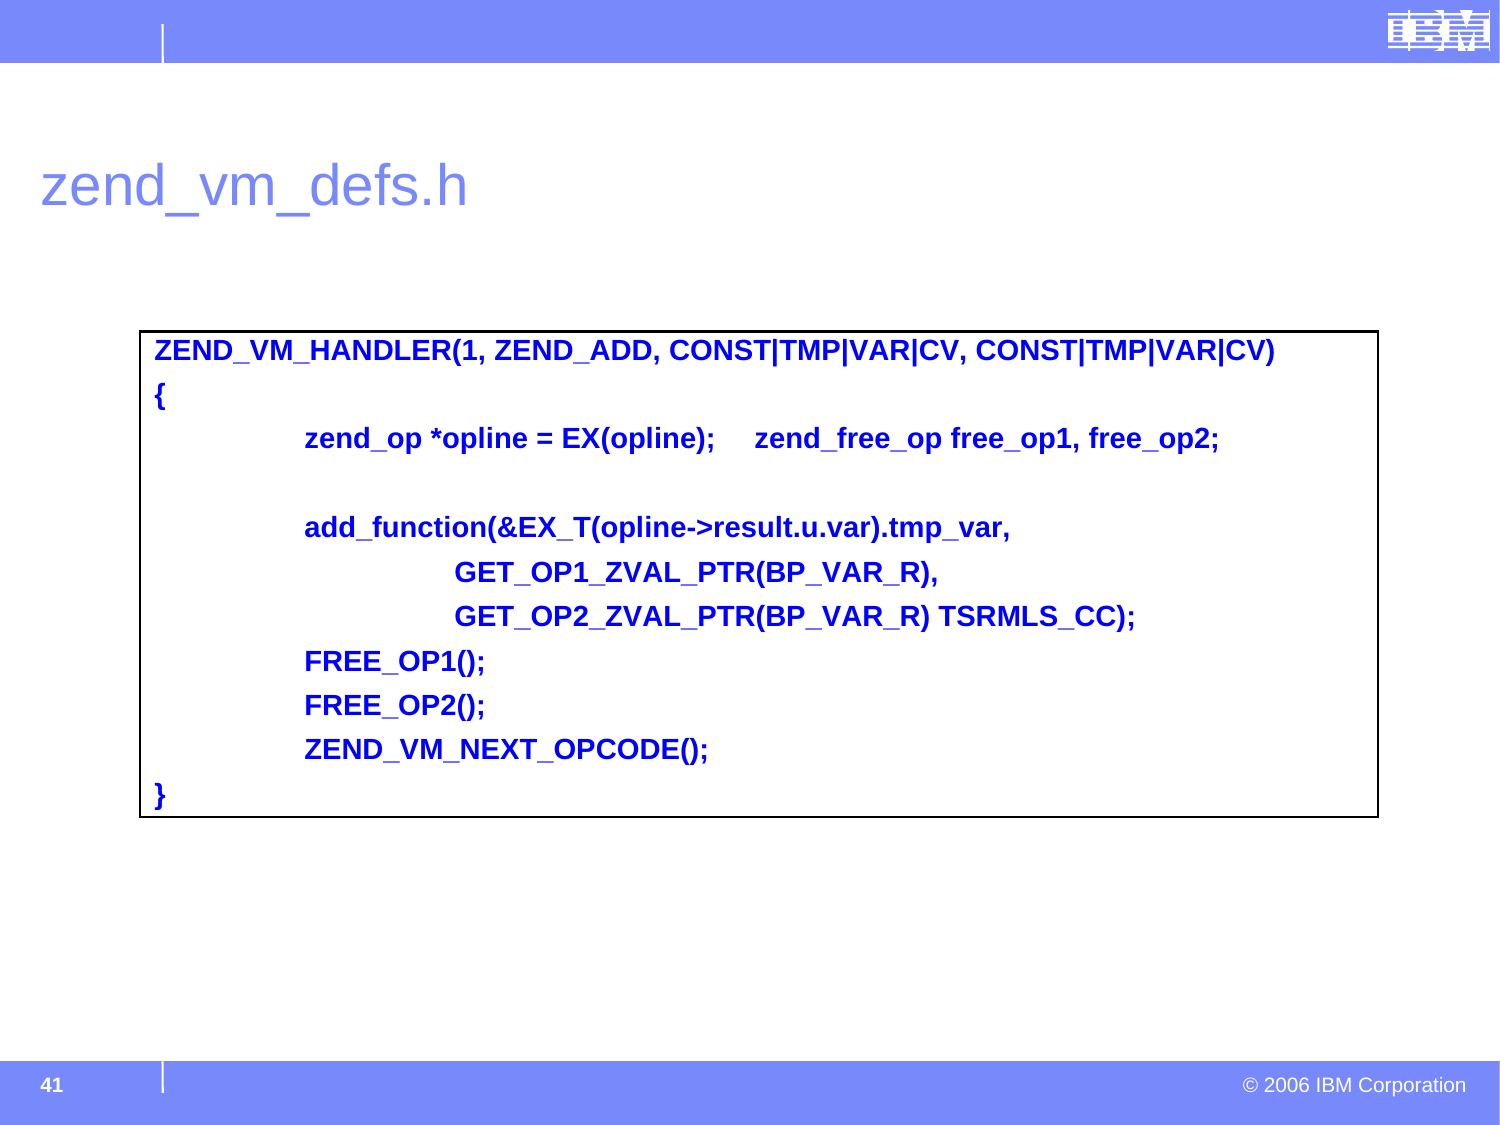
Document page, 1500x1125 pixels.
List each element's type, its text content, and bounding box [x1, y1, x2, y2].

title zend_vm_defs.h [25, 123, 1378, 225]
text_box ZEND_VM_HANDLER(1, ZEND_ADD, CONST|TMP|VAR|CV, CONST|TMP|VAR|CV)‏ { zend_op *opline = EX(opline); zend_free_op free_op1, free_op2; add_function(&EX_T(opline->result.u.var).tmp_var, GET_OP1_ZVAL_PTR(BP_VAR_R), GET_OP2_ZVAL_PTR(BP_VAR_R) TSRMLS_CC); FREE_OP1(); FREE_OP2(); ZEND_VM_NEXT_OPCODE(); } [139, 331, 1378, 818]
